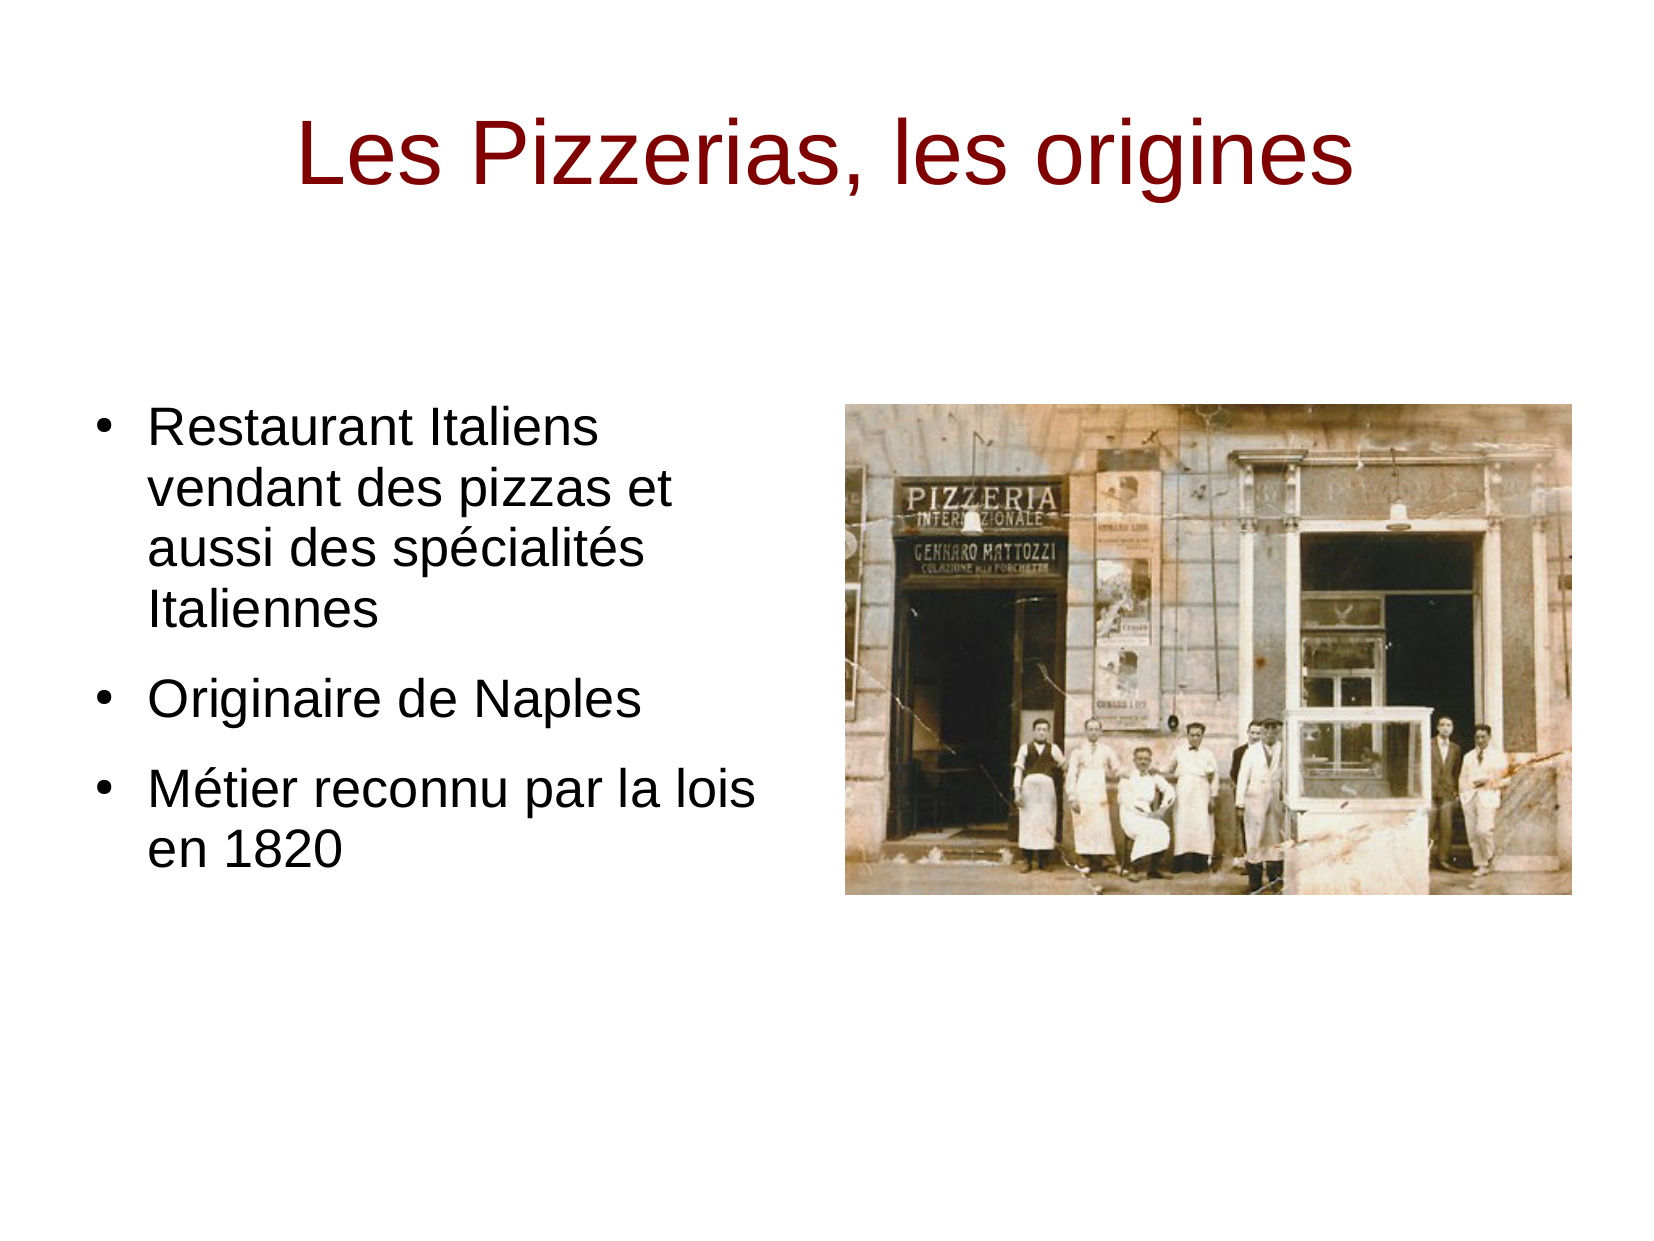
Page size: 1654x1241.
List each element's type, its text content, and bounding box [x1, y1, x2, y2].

title Les Pizzerias, les origines [82, 49, 1571, 257]
picture [845, 404, 1572, 896]
list Restaurant Italiens vendant des pizzas et aussi des spécialités Italiennes Originaire de Naples Métier reconnu par la lois en 1820 [76, 396, 804, 898]
